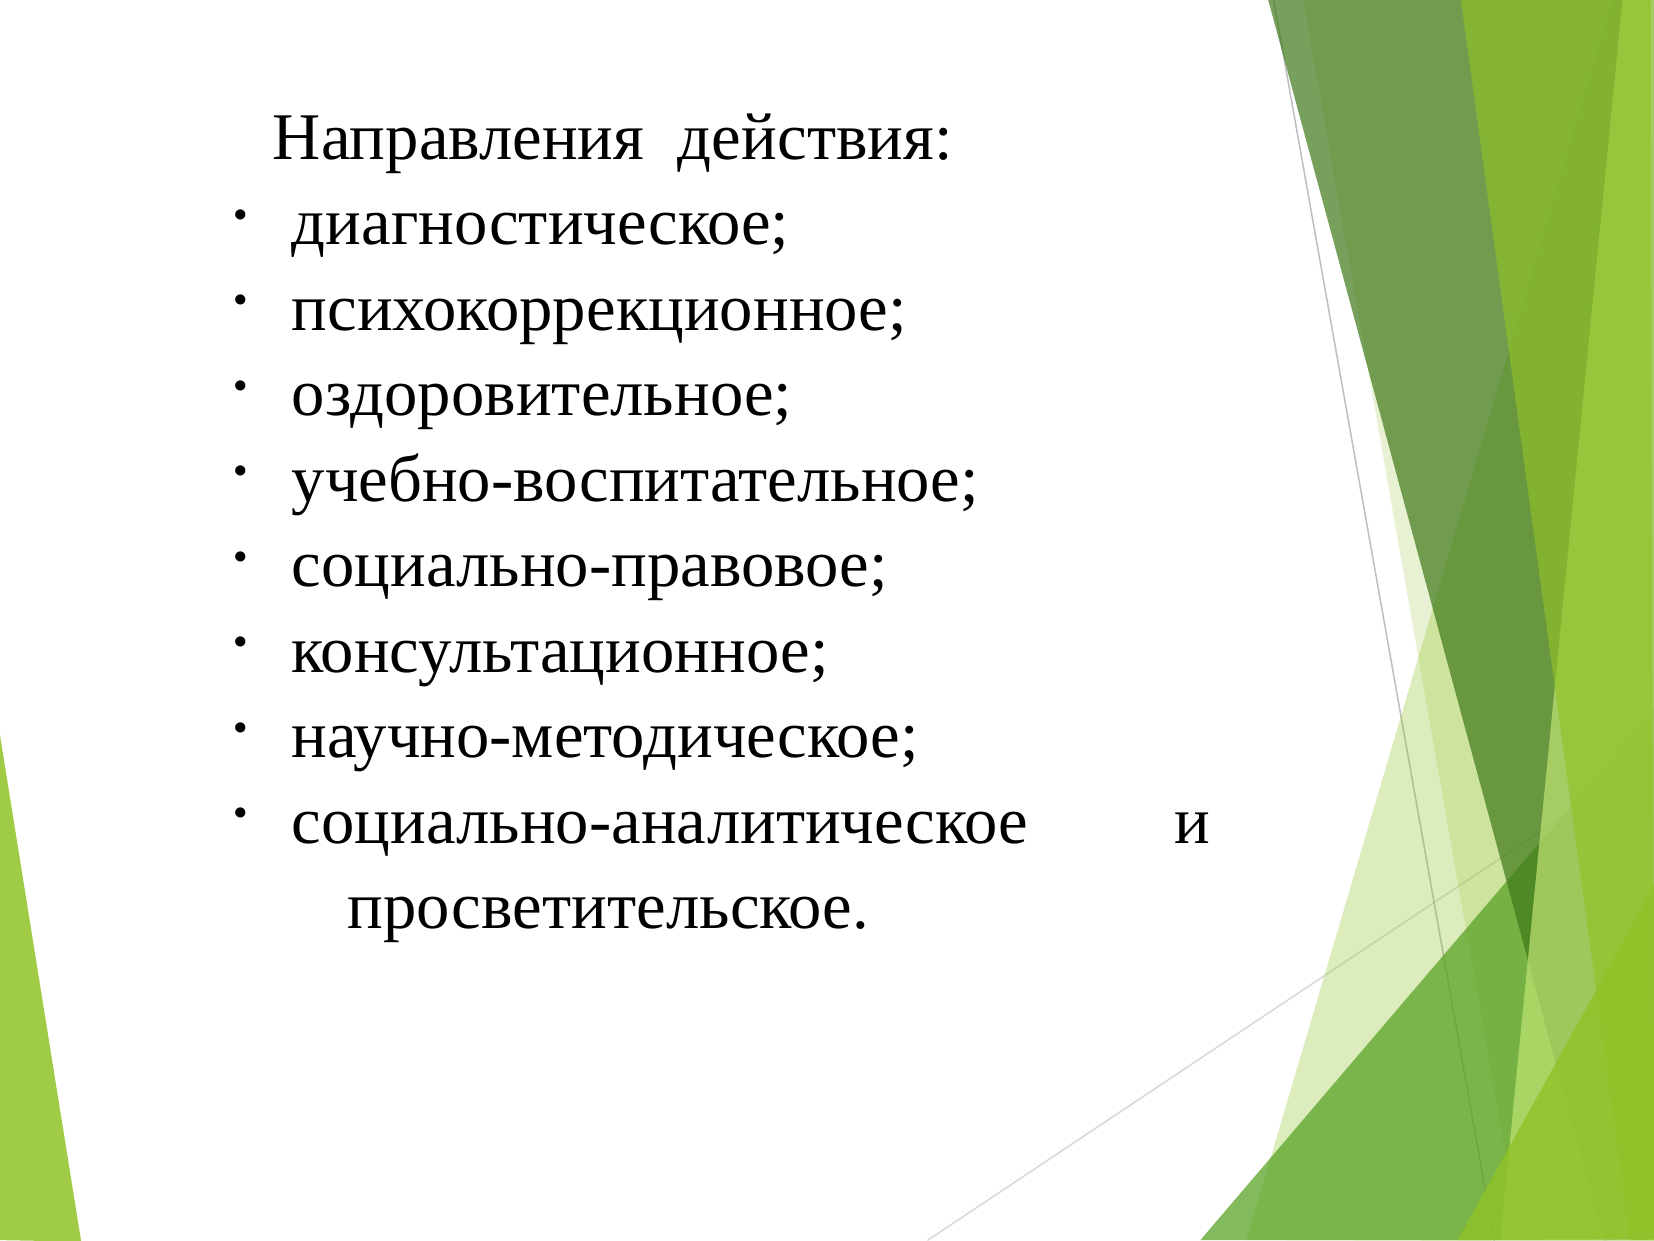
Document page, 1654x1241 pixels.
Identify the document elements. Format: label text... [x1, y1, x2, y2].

text_box Направления действия: диагностическое; психокоррекционное; оздоровительное; учебно-воспитательное; социально-правовое; консультационное; научно-методическое; социально-аналитическое и просветительское. [220, 80, 1549, 950]
